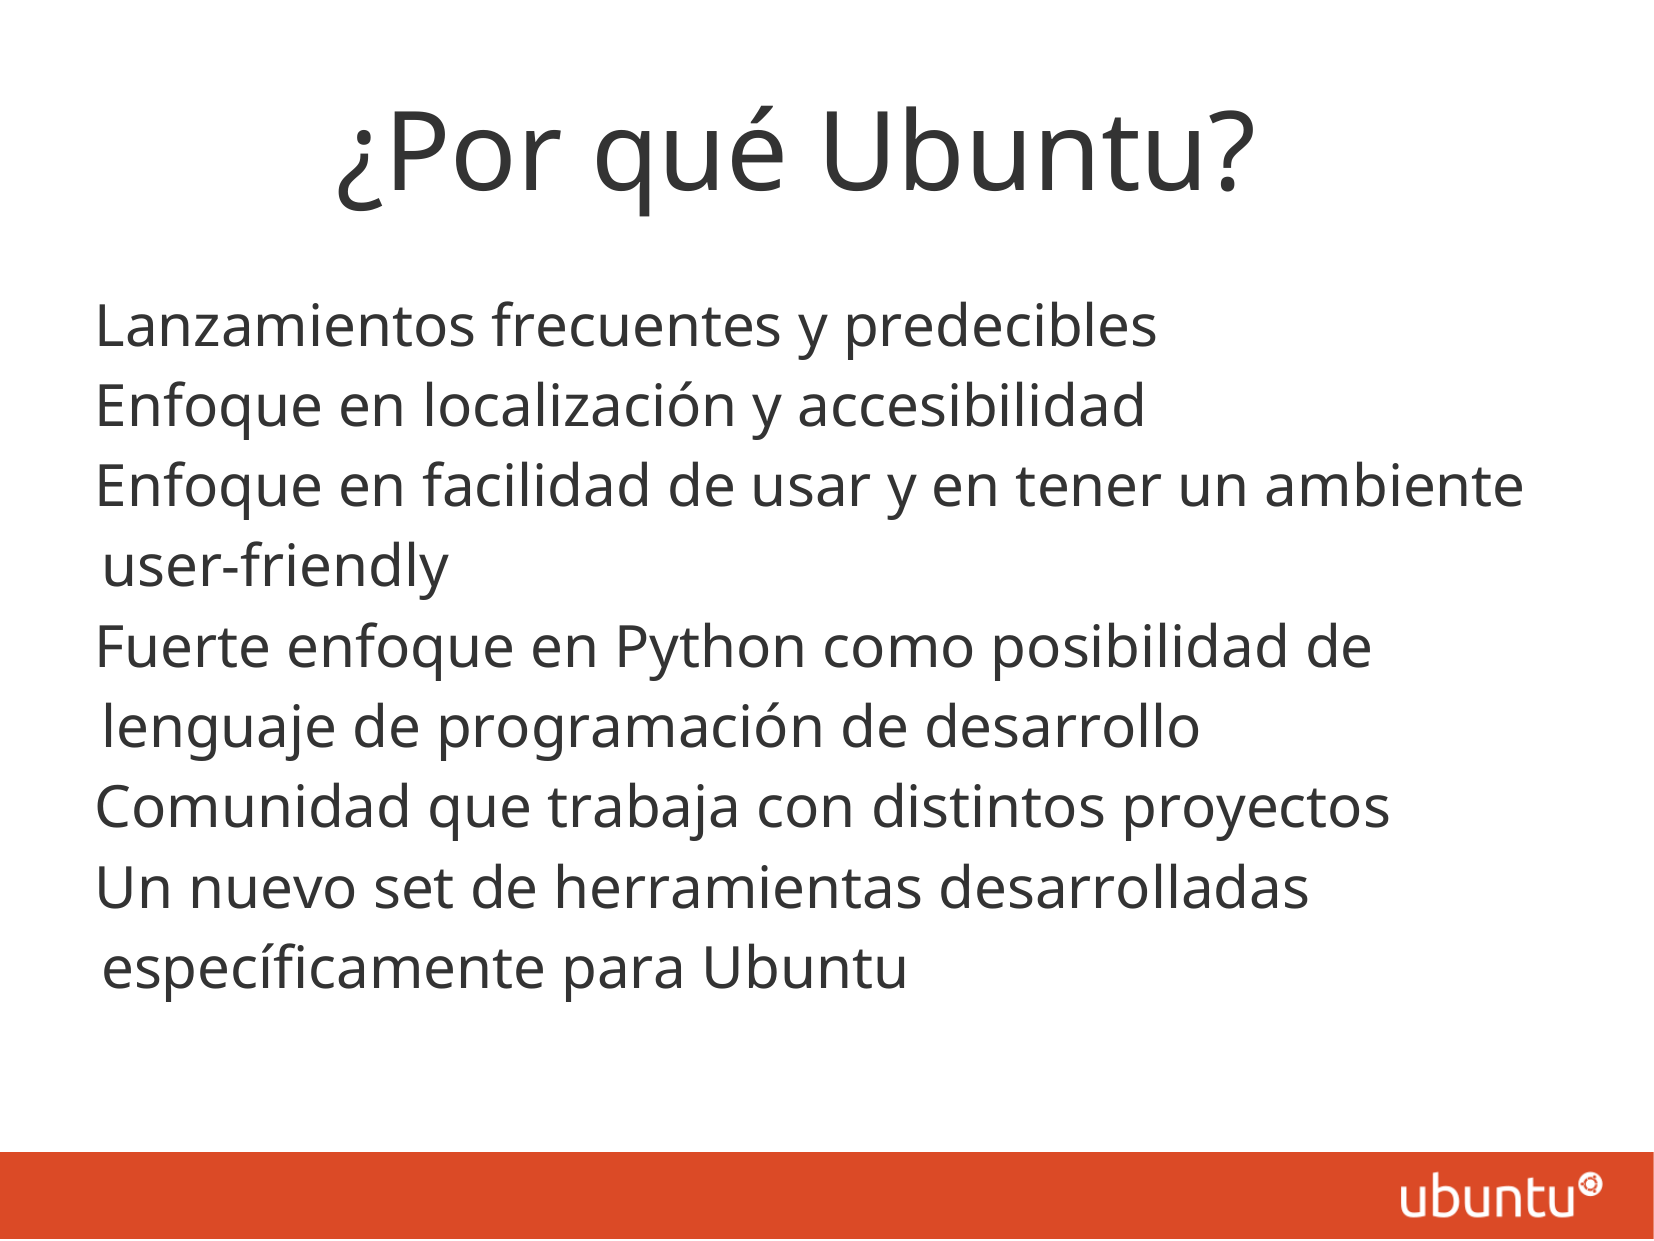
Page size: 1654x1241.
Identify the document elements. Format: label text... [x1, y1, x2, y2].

title ¿Por qué Ubuntu? [18, 47, 1576, 263]
list Lanzamientos frecuentes y predecibles Enfoque en localización y accesibilidad Enfoque en facilidad de usar y en tener un ambiente user-friendly Fuerte enfoque en Python como posibilidad de lenguaje de programación de desarrollo Comunidad que trabaja con distintos proyectos Un nuevo set de herramientas desarrolladas específicamente para Ubuntu [37, 268, 1549, 1088]
picture [0, 1152, 1654, 1239]
